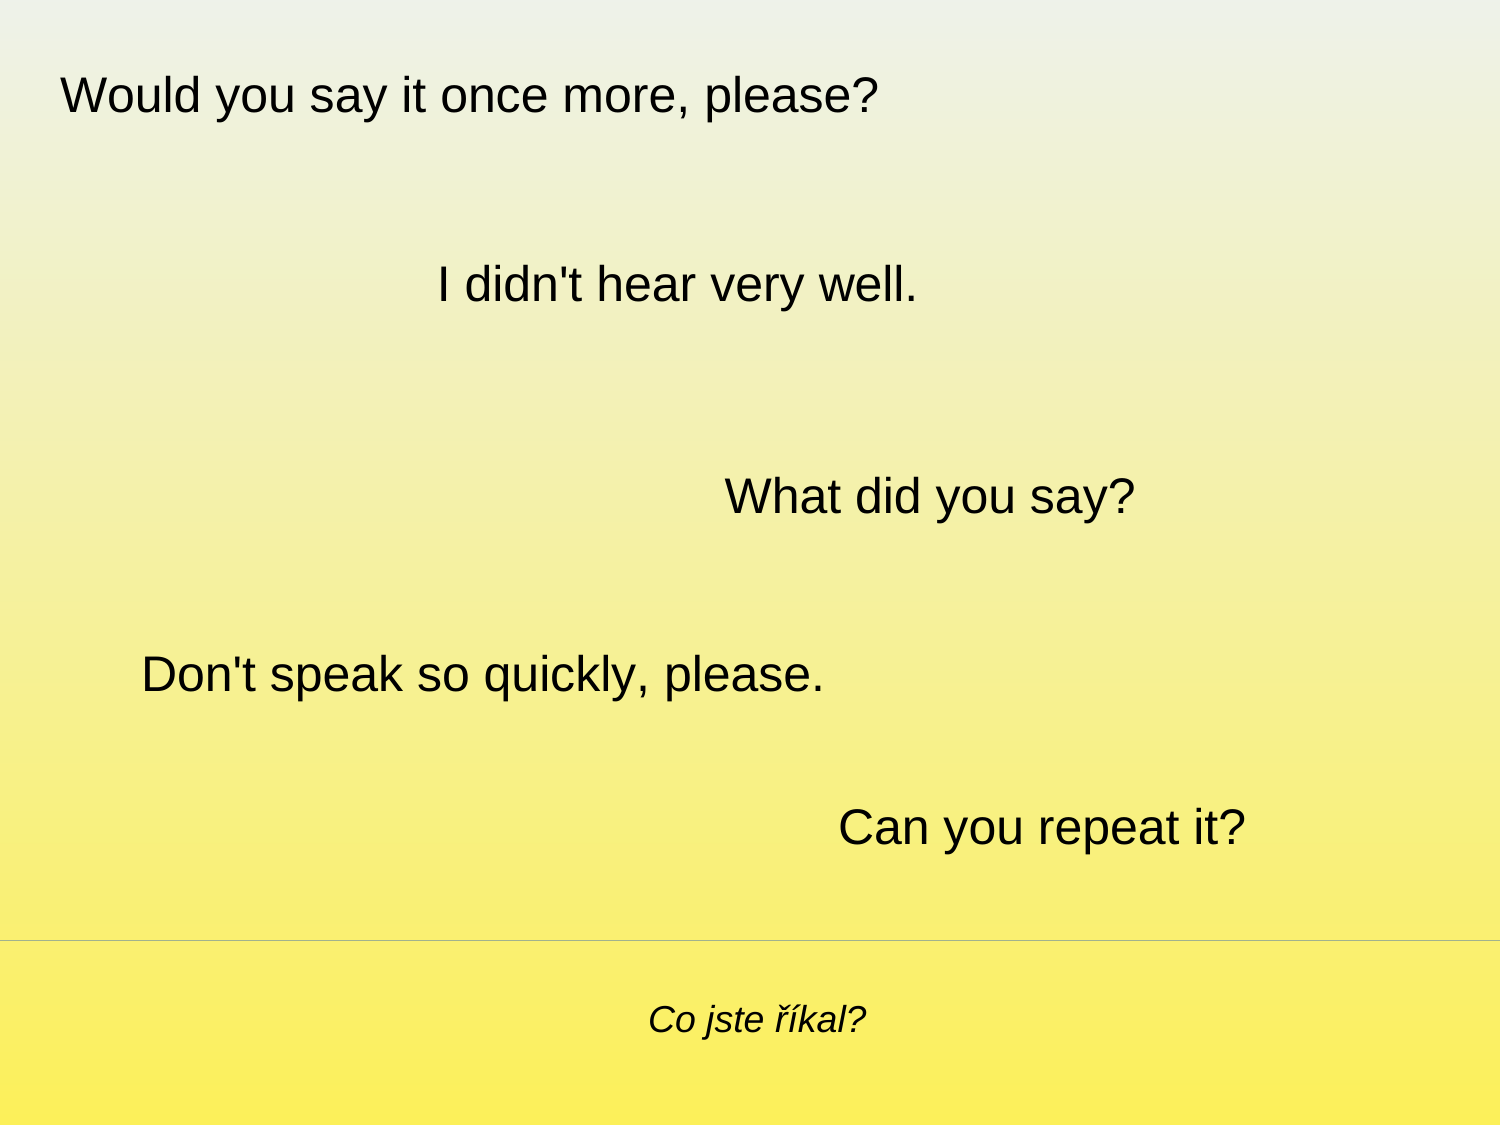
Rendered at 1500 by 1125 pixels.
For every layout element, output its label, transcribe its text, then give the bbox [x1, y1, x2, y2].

text_box What did you say? [709, 456, 1151, 532]
text_box I didn't hear very well. [422, 243, 934, 319]
text_box Don't speak so quickly, please. [126, 633, 841, 709]
text_box Would you say it once more, please? [45, 54, 895, 131]
text_box Co jste říkal? [633, 987, 882, 1049]
text_box Can you repeat it? [823, 786, 1262, 863]
